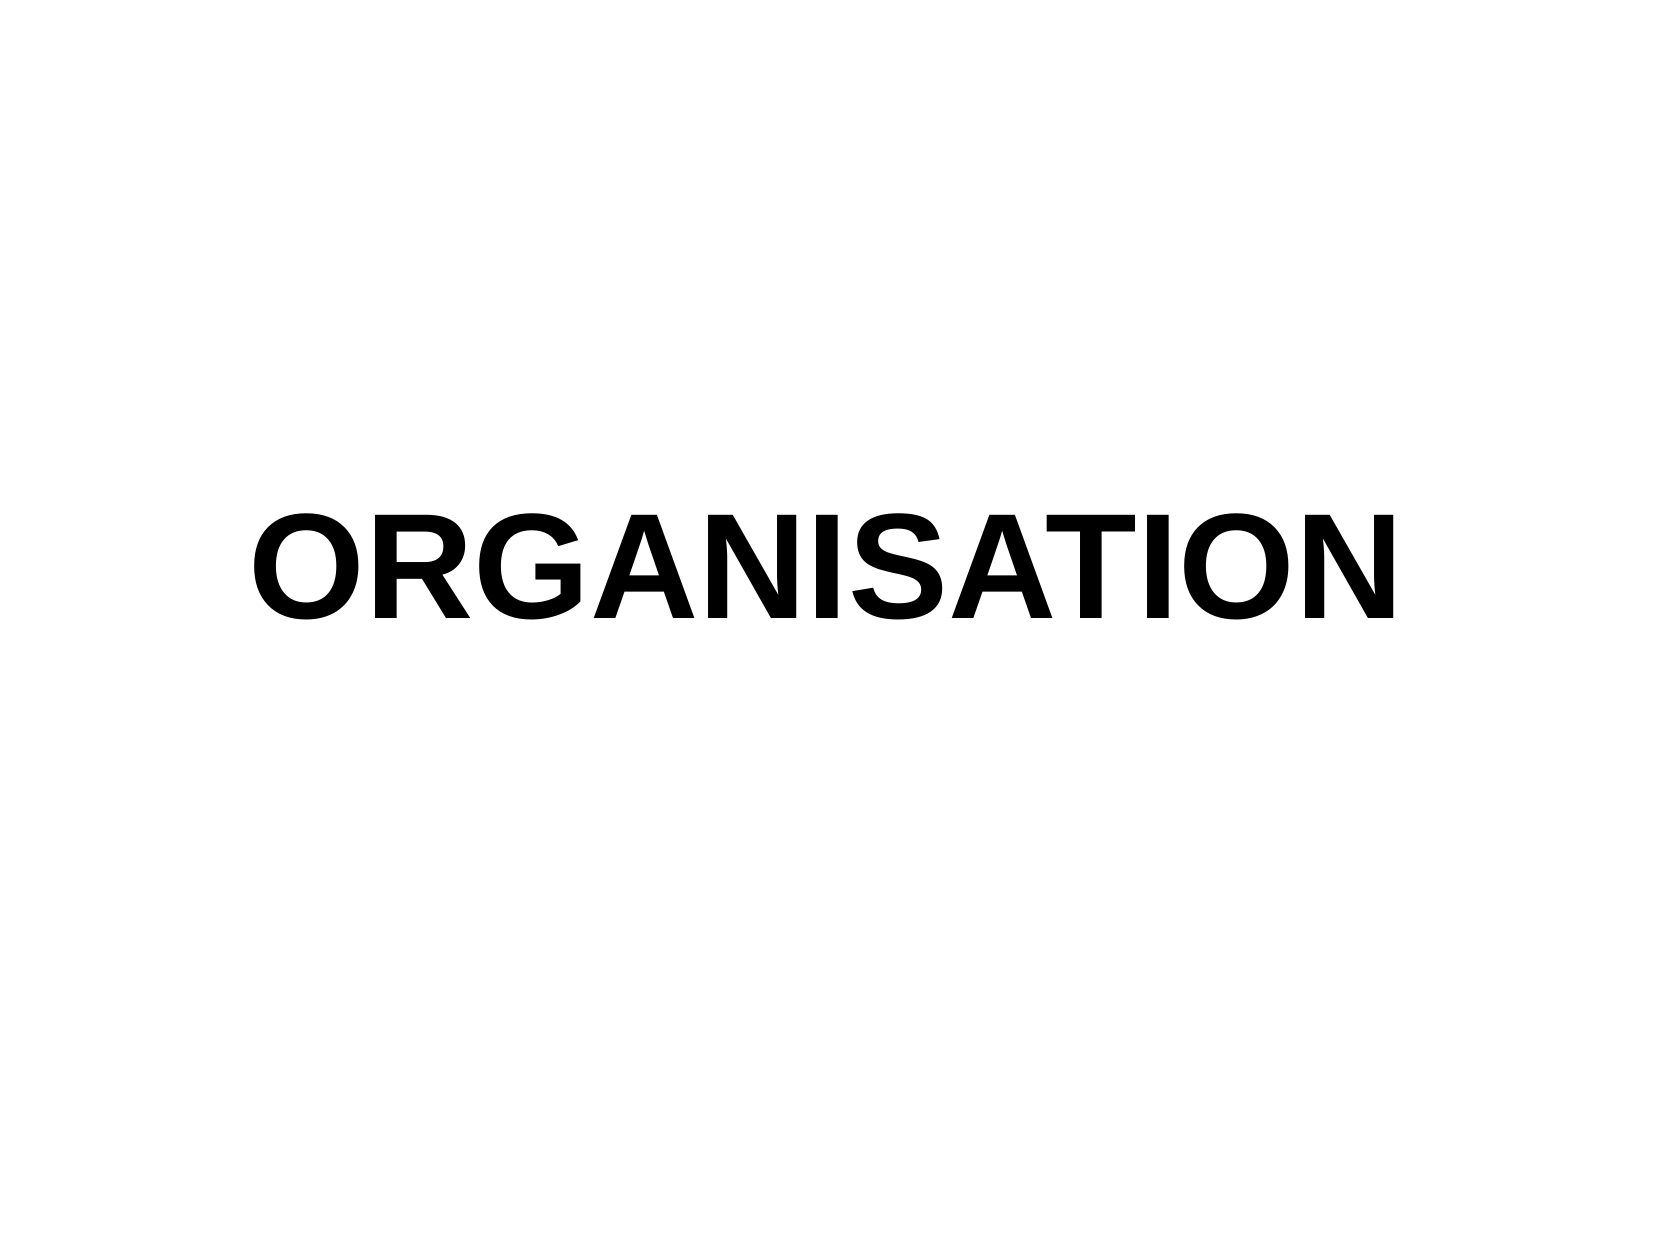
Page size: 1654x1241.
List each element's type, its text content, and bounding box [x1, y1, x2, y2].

title ORGANISATION [82, 462, 1571, 670]
